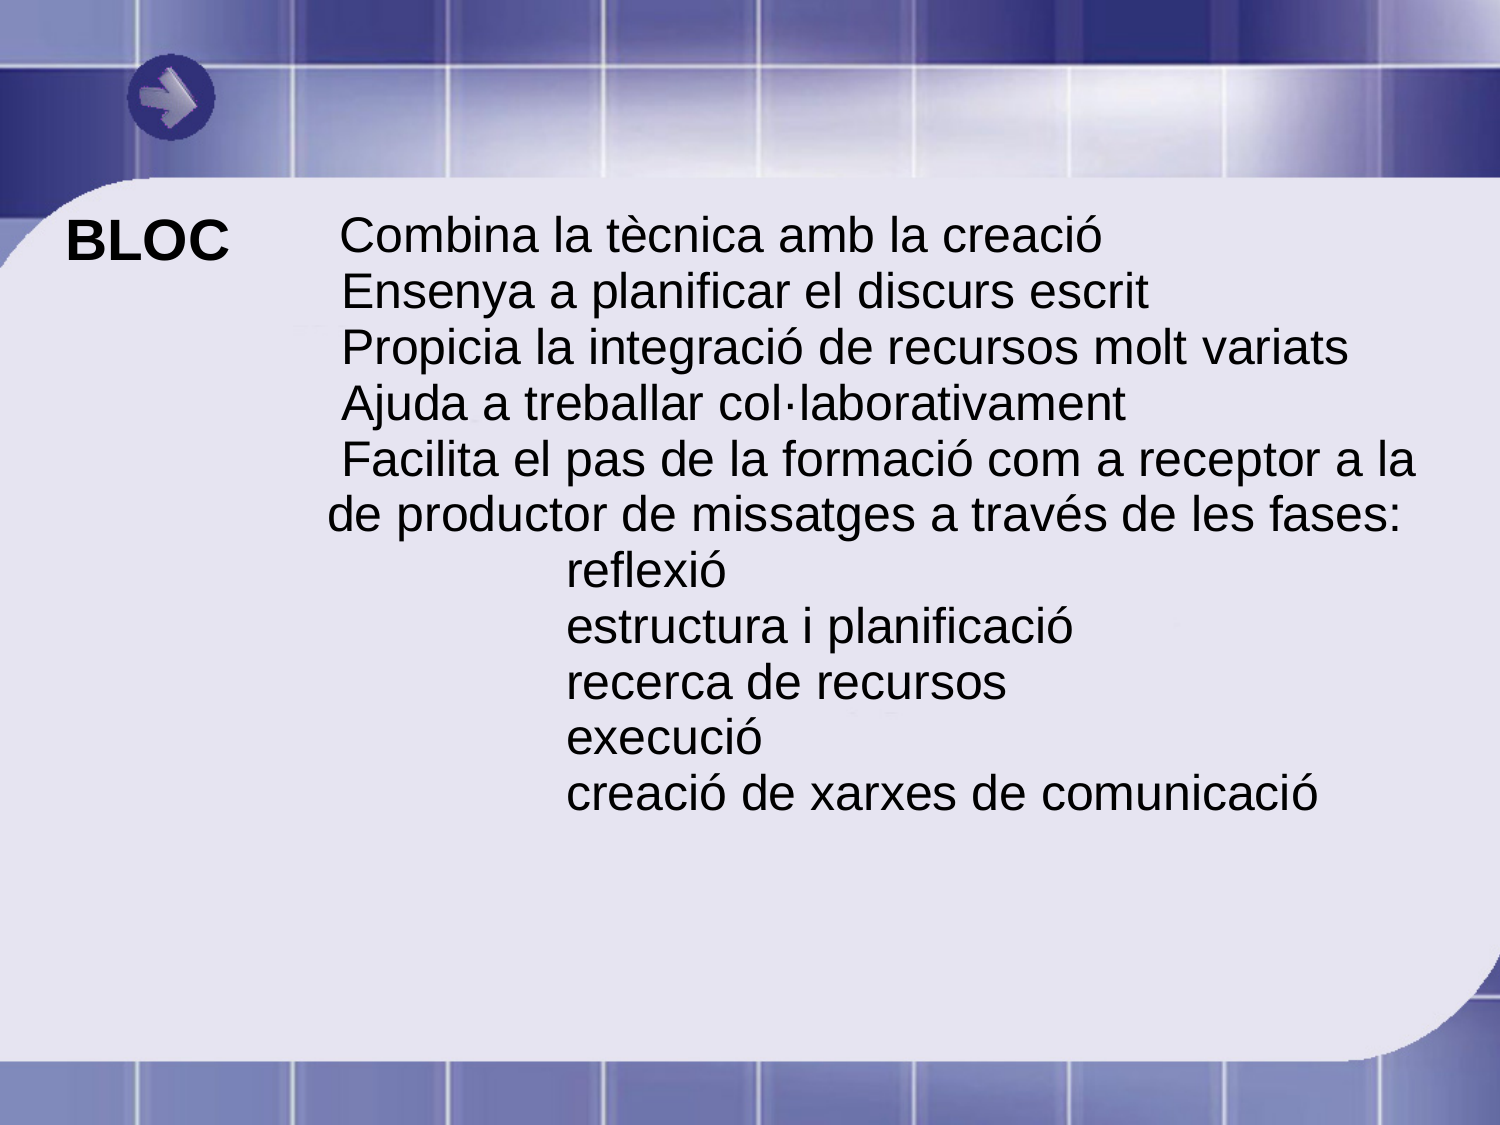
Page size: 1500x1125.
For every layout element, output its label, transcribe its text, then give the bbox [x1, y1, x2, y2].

text_box Combina la tècnica amb la creació Ensenya a planificar el discurs escrit Propicia la integració de recursos molt variats Ajuda a treballar col·laborativament Facilita el pas de la formació com a receptor a la de productor de missatges a través de les fases: reflexió estructura i planificació recerca de recursos execució creació de xarxes de comunicació [312, 199, 1463, 885]
text_box BLOC [50, 200, 246, 281]
picture [0, 0, 1500, 1125]
